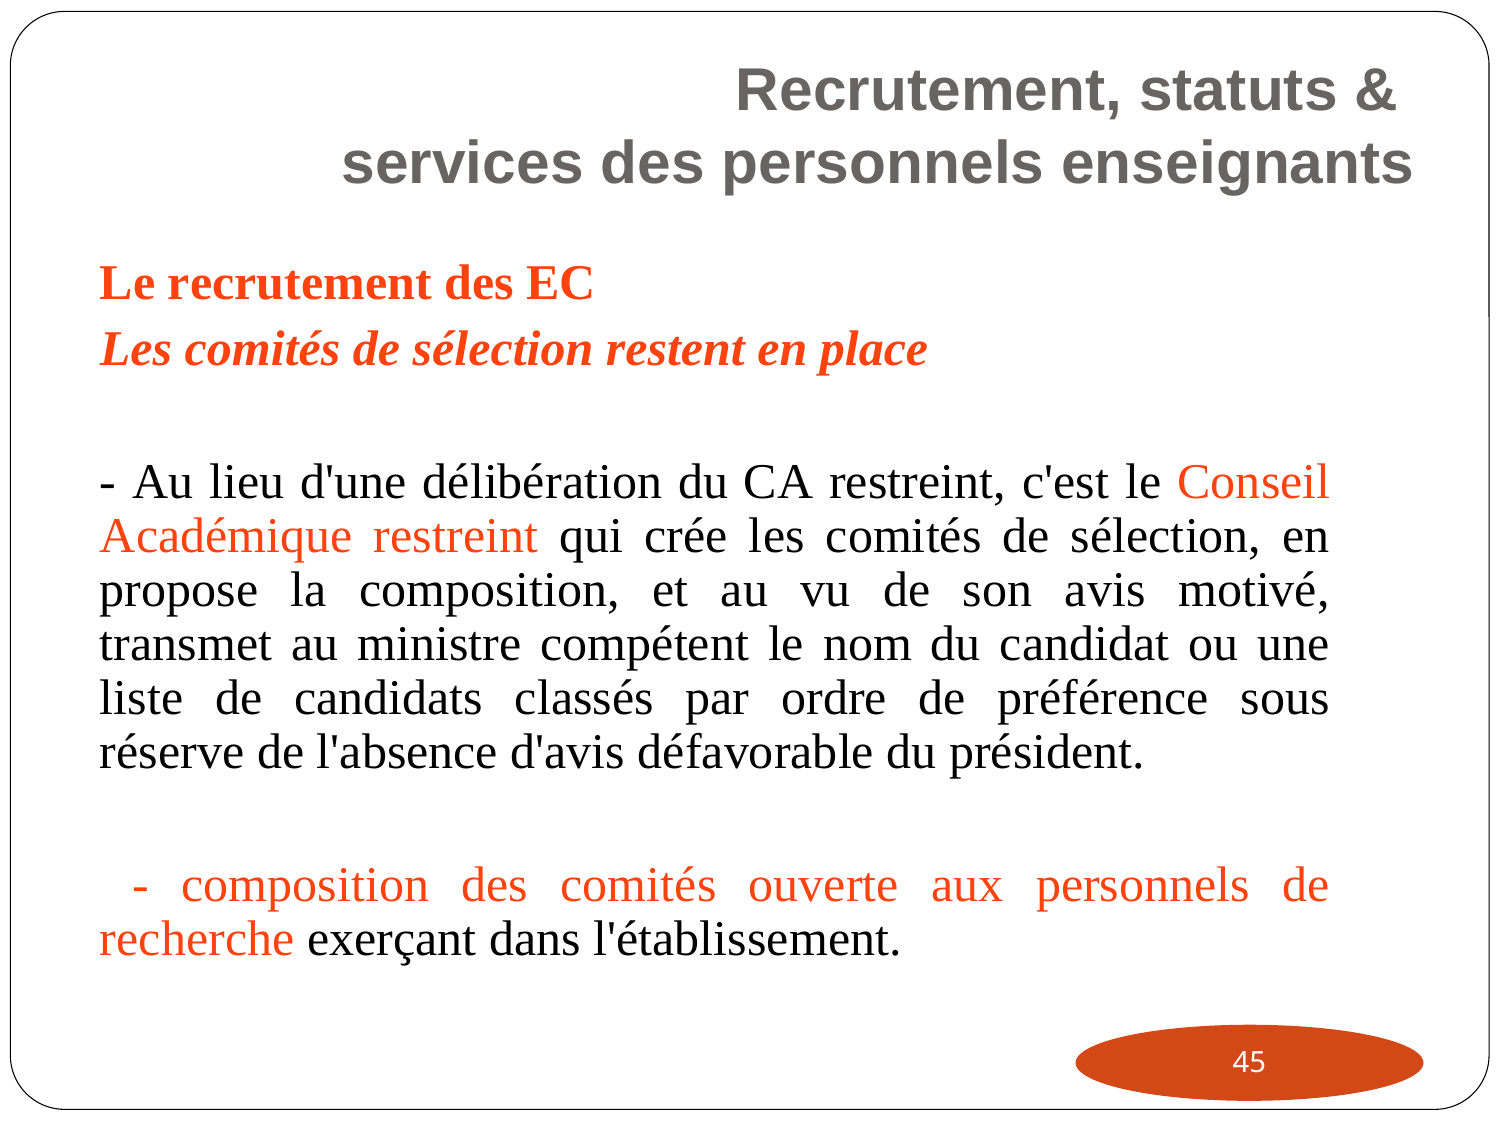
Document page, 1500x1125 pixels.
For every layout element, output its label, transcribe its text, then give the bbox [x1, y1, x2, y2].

text_box <numéro> [1331, 1029, 1424, 1097]
text_box Recrutement, statuts & services des personnels enseignants [200, 0, 1431, 276]
text_box Le recrutement des EC Les comités de sélection restent en place - Au lieu d'une délibération du CA restreint, c'est le Conseil Académique restreint qui crée les comités de sélection, en propose la composition, et au vu de son avis motivé, transmet au ministre compétent le nom du candidat ou une liste de candidats classés par ordre de préférence sous réserve de l'absence d'avis défavorable du président. - composition des comités ouverte aux personnels de recherche exerçant dans l'établissement. [99, 252, 1331, 1125]
